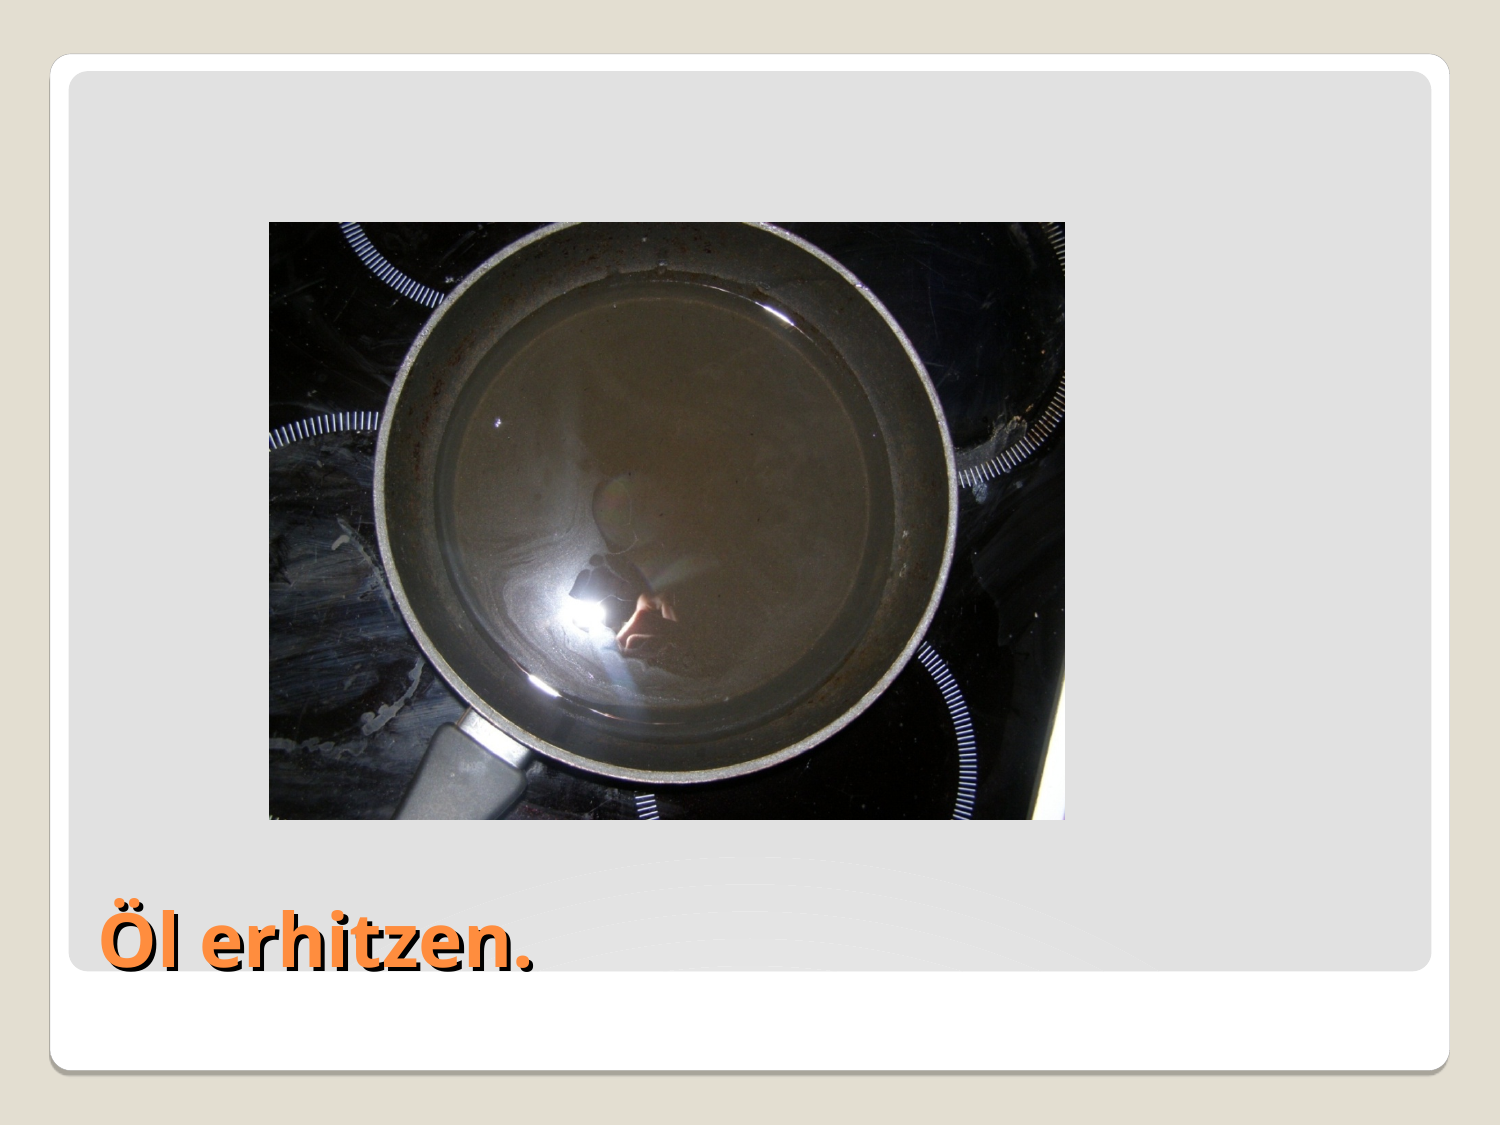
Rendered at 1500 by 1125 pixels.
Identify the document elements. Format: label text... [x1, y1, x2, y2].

picture [269, 222, 1065, 820]
title Öl erhitzen. [82, 817, 1426, 991]
